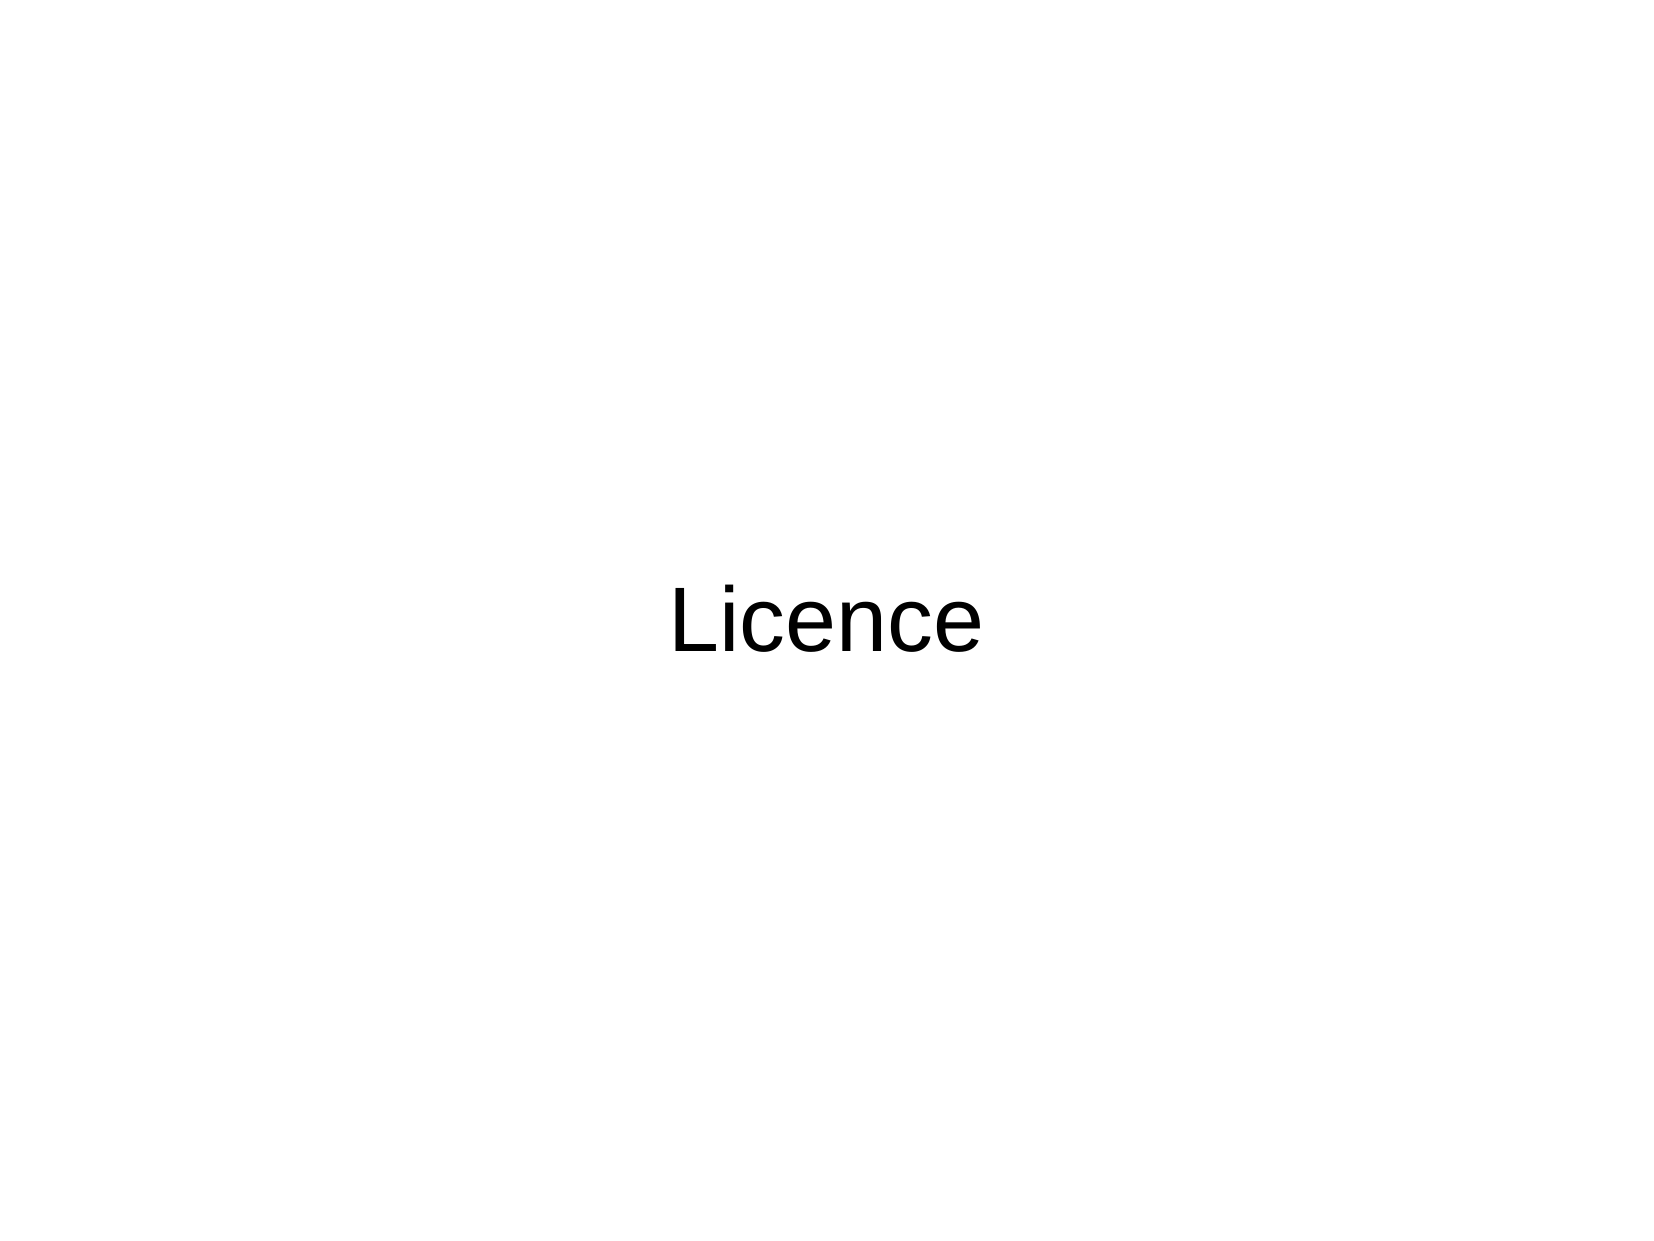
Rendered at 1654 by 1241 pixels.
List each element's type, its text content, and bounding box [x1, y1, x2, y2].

title Licence [82, 516, 1571, 724]
